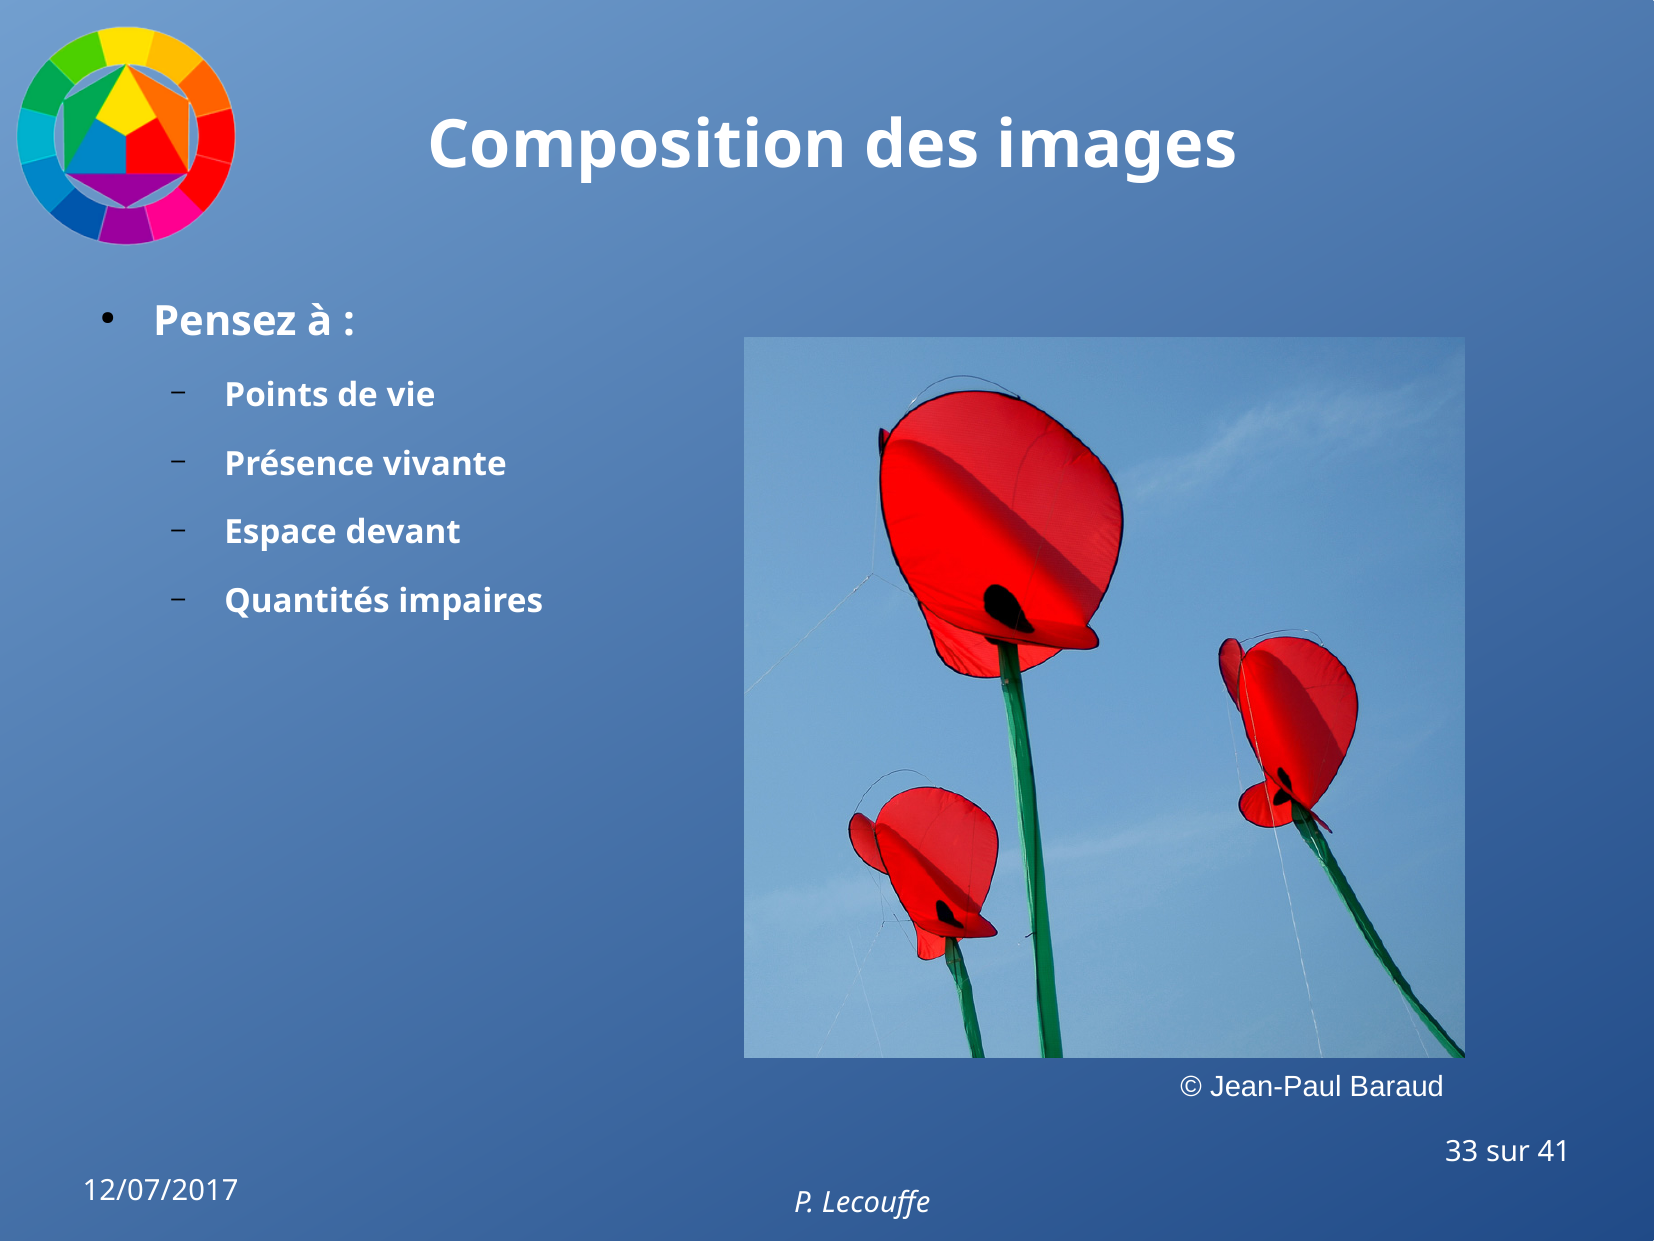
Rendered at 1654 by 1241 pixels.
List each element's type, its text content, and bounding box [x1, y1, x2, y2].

text_box © Jean-Paul Baraud [1157, 1062, 1468, 1111]
picture [6, 22, 249, 252]
list Pensez à : Points de vie Présence vivante Espace devant Quantités impaires [82, 290, 1571, 1058]
picture [744, 337, 1465, 1058]
title Composition des images [236, 58, 1430, 225]
